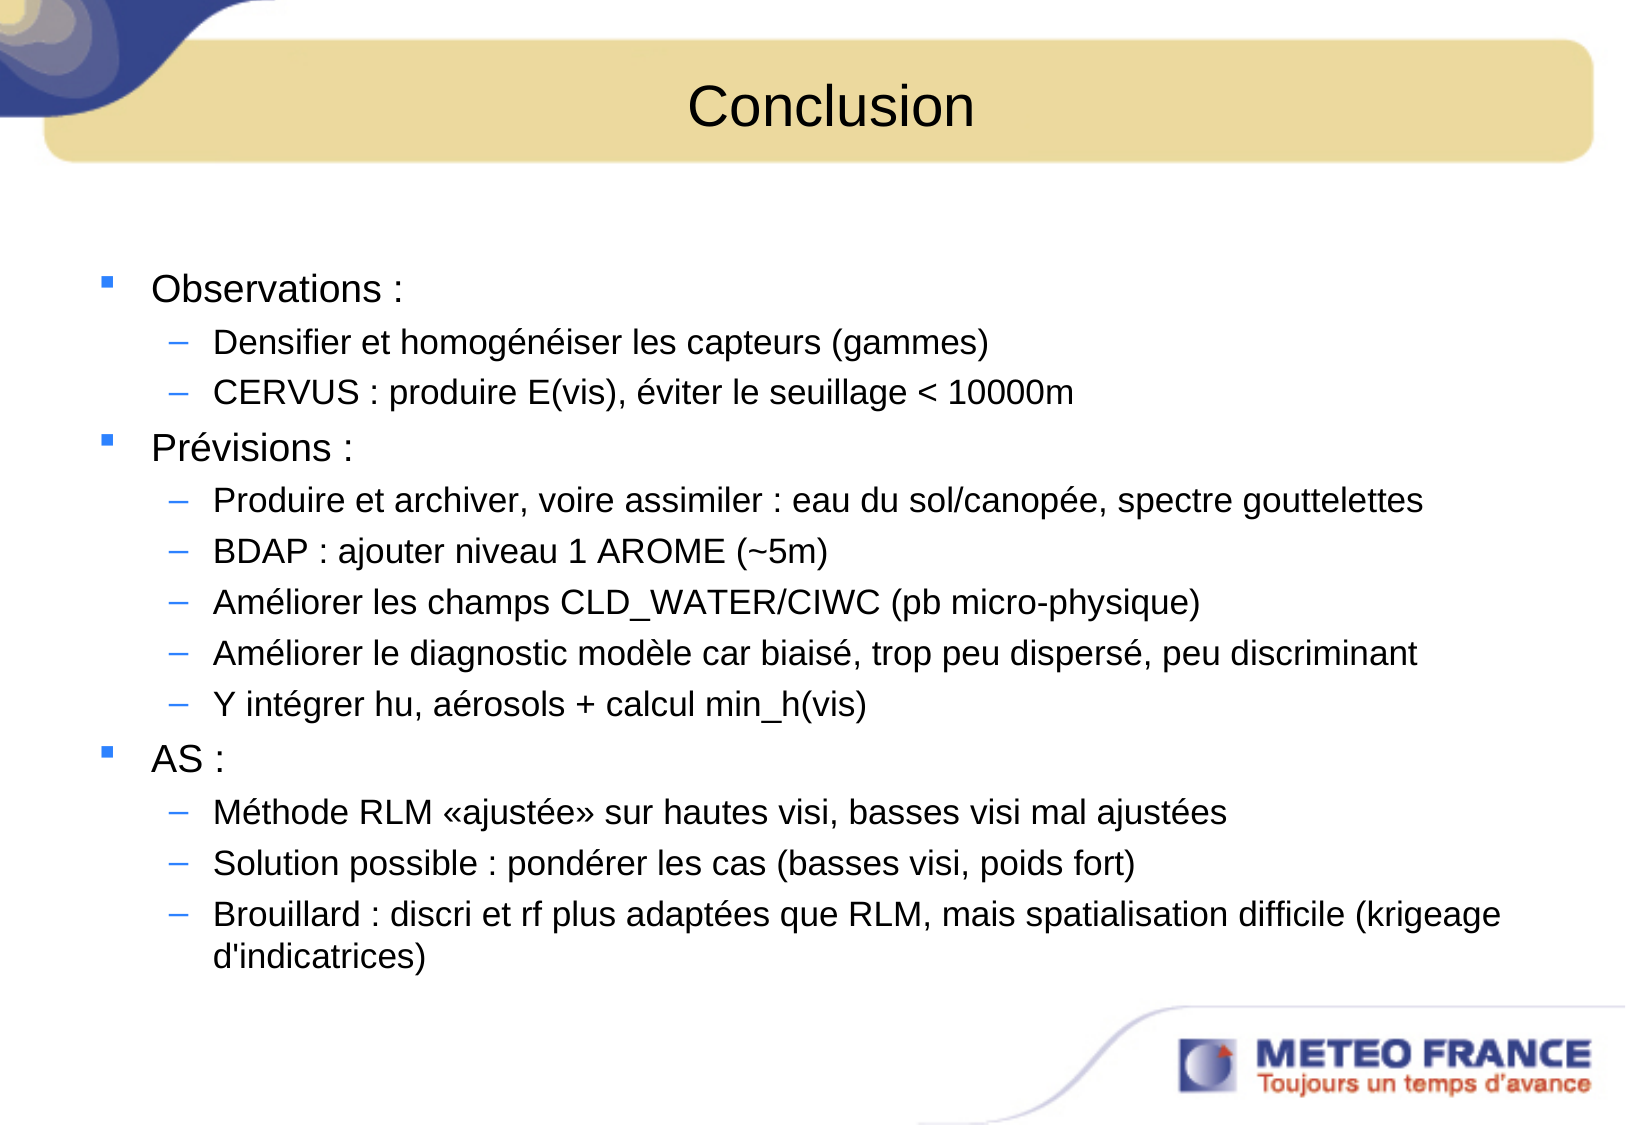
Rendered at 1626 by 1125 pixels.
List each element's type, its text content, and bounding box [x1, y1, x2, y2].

list Observations : Densifier et homogénéiser les capteurs (gammes) CERVUS : produire E(vis), éviter le seuillage < 10000m Prévisions : Produire et archiver, voire assimiler : eau du sol/canopée, spectre gouttelettes BDAP : ajouter niveau 1 AROME (~5m) Améliorer les champs CLD_WATER/CIWC (pb micro-physique) Améliorer le diagnostic modèle car biaisé, trop peu dispersé, peu discriminant Y intégrer hu, aérosols + calcul min_h(vis) AS : Méthode RLM «ajustée» sur hautes visi, basses visi mal ajustées Solution possible : pondérer les cas (basses visi, poids fort) Brouillard : discri et rf plus adaptées que RLM, mais spatialisation difficile (krigeage d'indicatrices) [83, 255, 1542, 988]
picture [0, 0, 1626, 1125]
title Conclusion [185, 44, 1479, 162]
